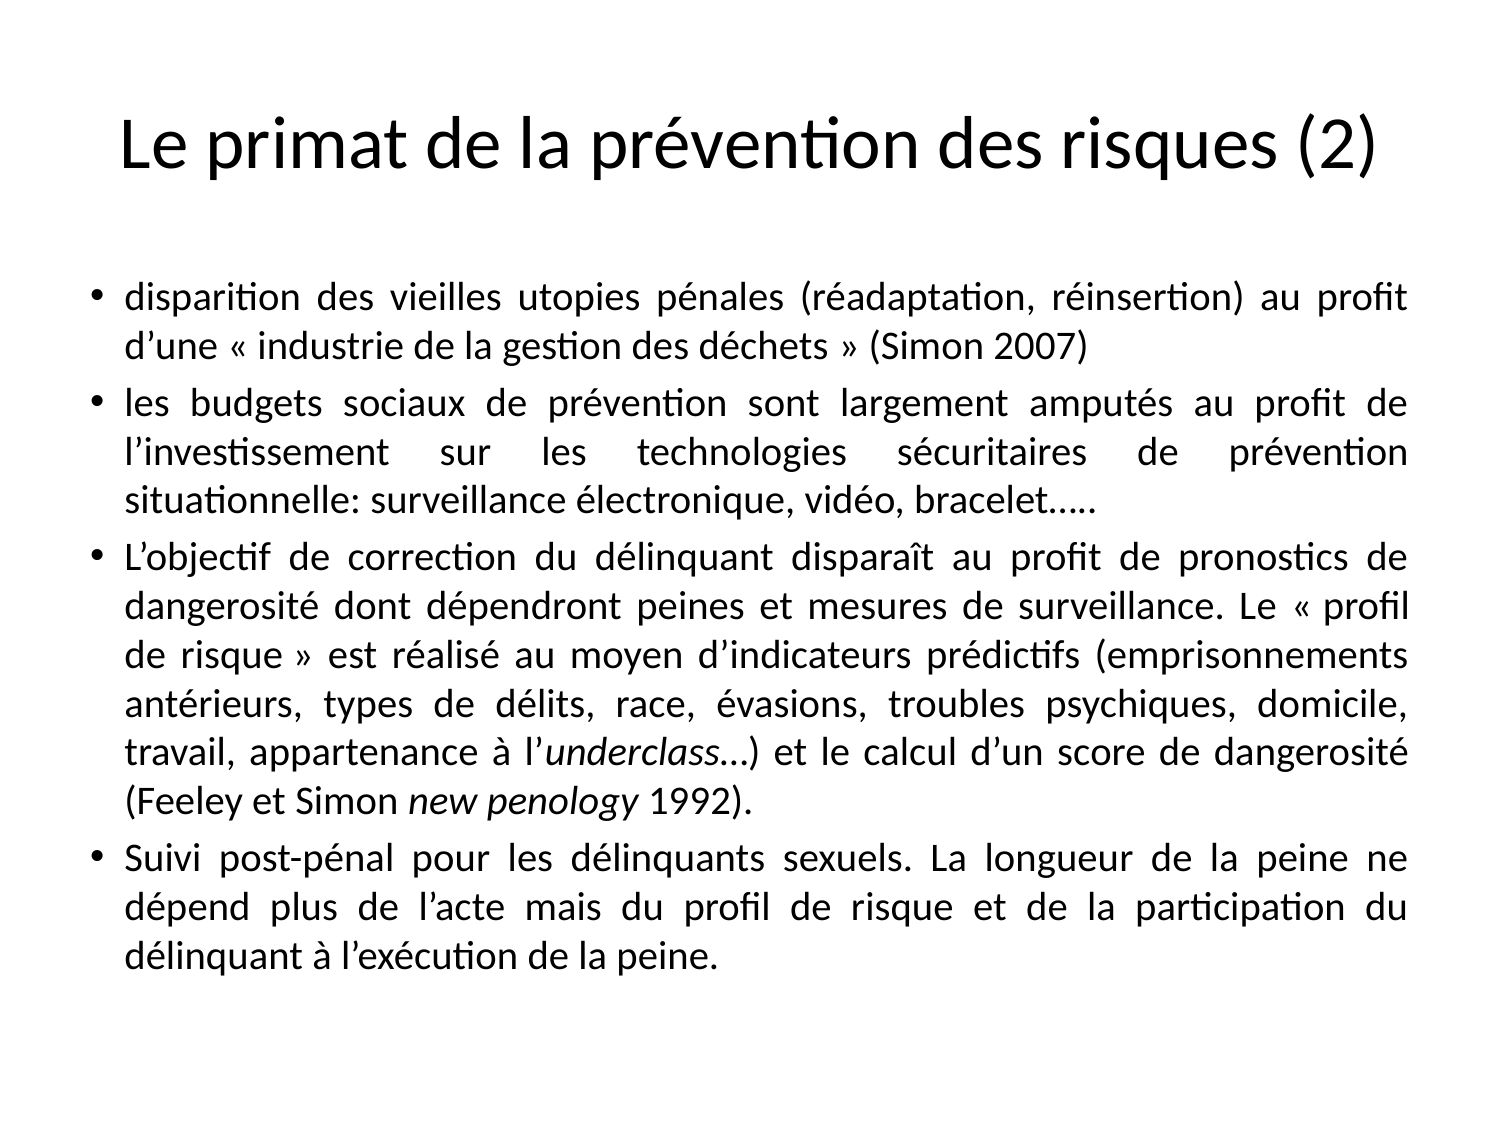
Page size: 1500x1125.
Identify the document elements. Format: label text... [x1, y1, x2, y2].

title Le primat de la prévention des risques (2) [75, 45, 1425, 233]
list disparition des vieilles utopies pénales (réadaptation, réinsertion) au profit d’une « industrie de la gestion des déchets » (Simon 2007) les budgets sociaux de prévention sont largement amputés au profit de l’investissement sur les technologies sécuritaires de prévention situationnelle: surveillance électronique, vidéo, bracelet….. L’objectif de correction du délinquant disparaît au profit de pronostics de dangerosité dont dépendront peines et mesures de surveillance. Le « profil de risque » est réalisé au moyen d’indicateurs prédictifs (emprisonnements antérieurs, types de délits, race, évasions, troubles psychiques, domicile, travail, appartenance à l’underclass…) et le calcul d’un score de dangerosité (Feeley et Simon new penology 1992). Suivi post-pénal pour les délinquants sexuels. La longueur de la peine ne dépend plus de l’acte mais du profil de risque et de la participation du délinquant à l’exécution de la peine. [75, 262, 1425, 1005]
